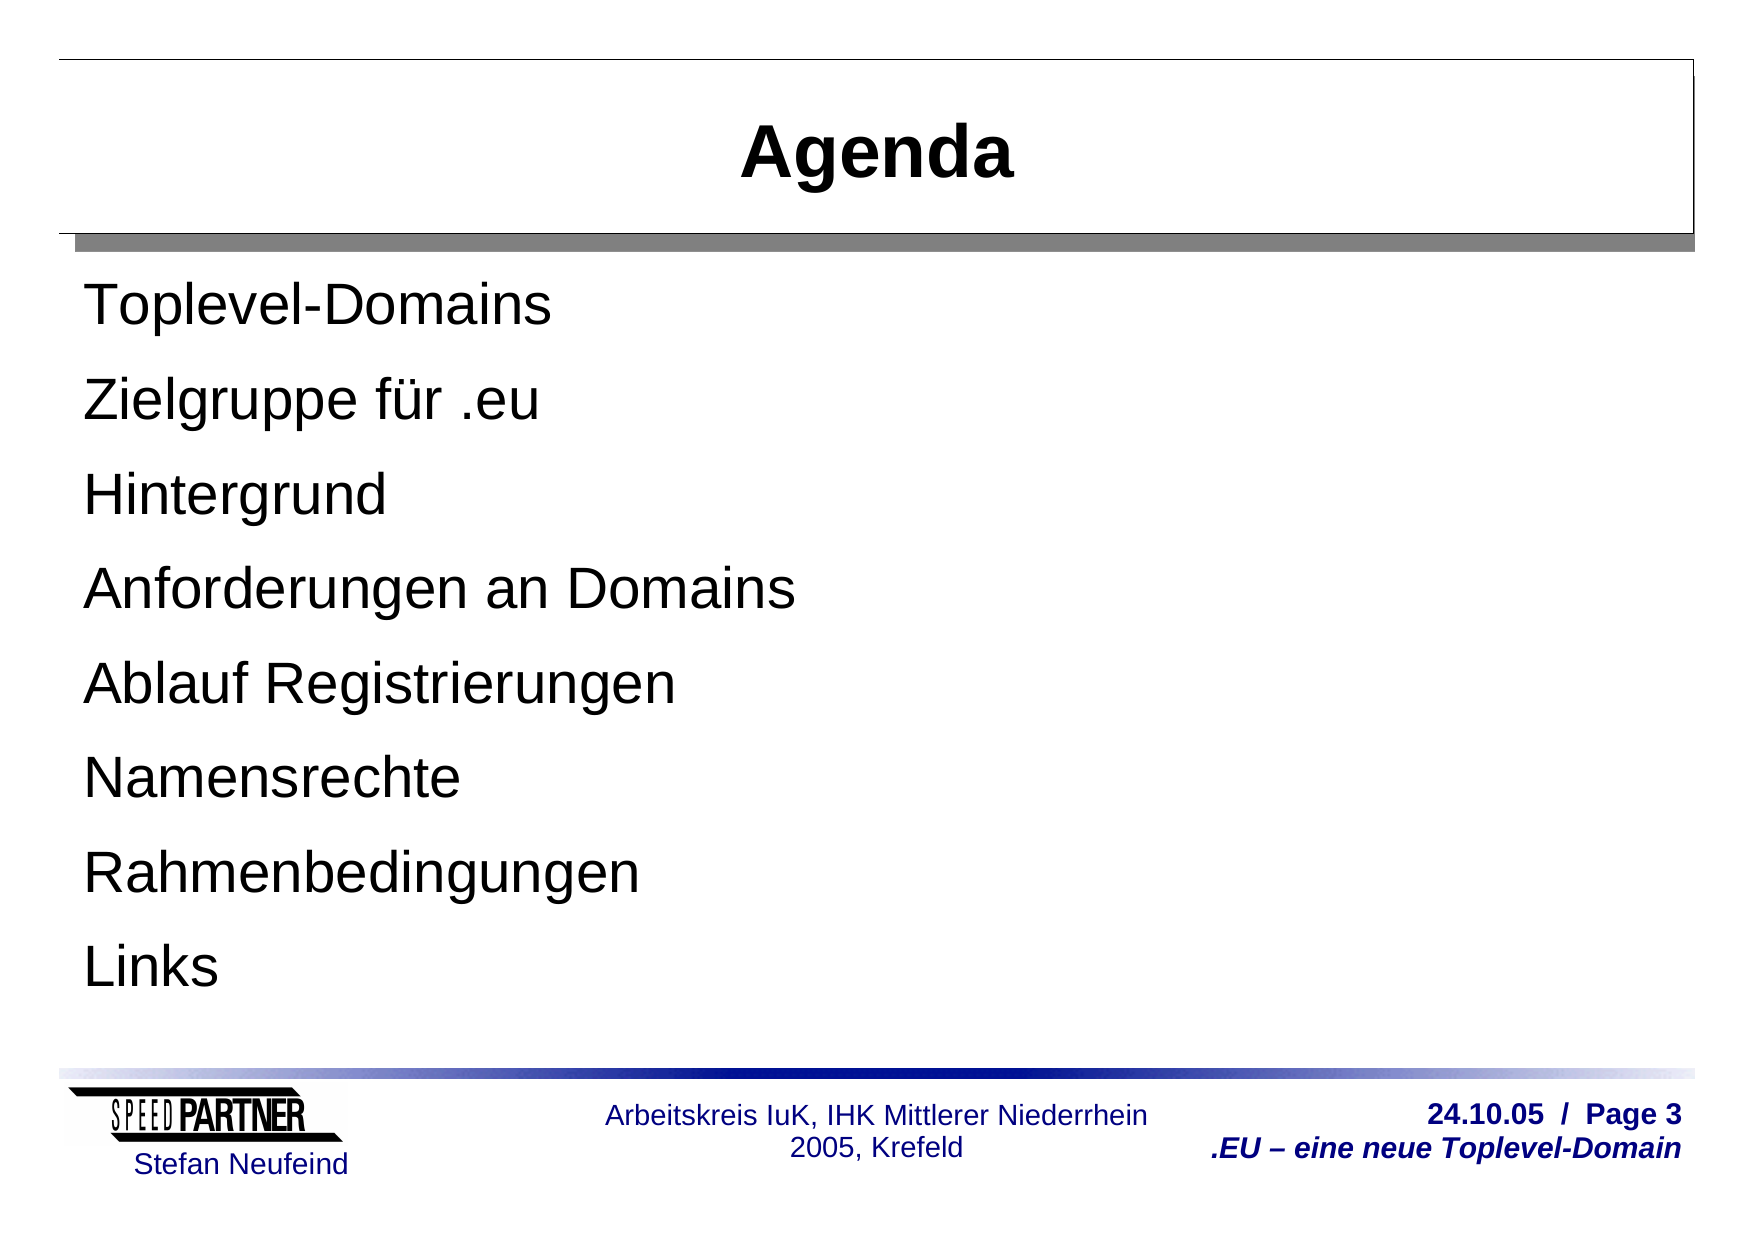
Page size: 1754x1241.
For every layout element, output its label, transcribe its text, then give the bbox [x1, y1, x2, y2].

title Agenda [59, 59, 1695, 244]
picture [59, 1068, 1695, 1079]
list Toplevel-Domains Zielgruppe für .eu Hintergrund Anforderungen an Domains Ablauf Registrierungen Namensrechte Rahmenbedingungen Links [71, 272, 1695, 1055]
picture [64, 1082, 348, 1146]
